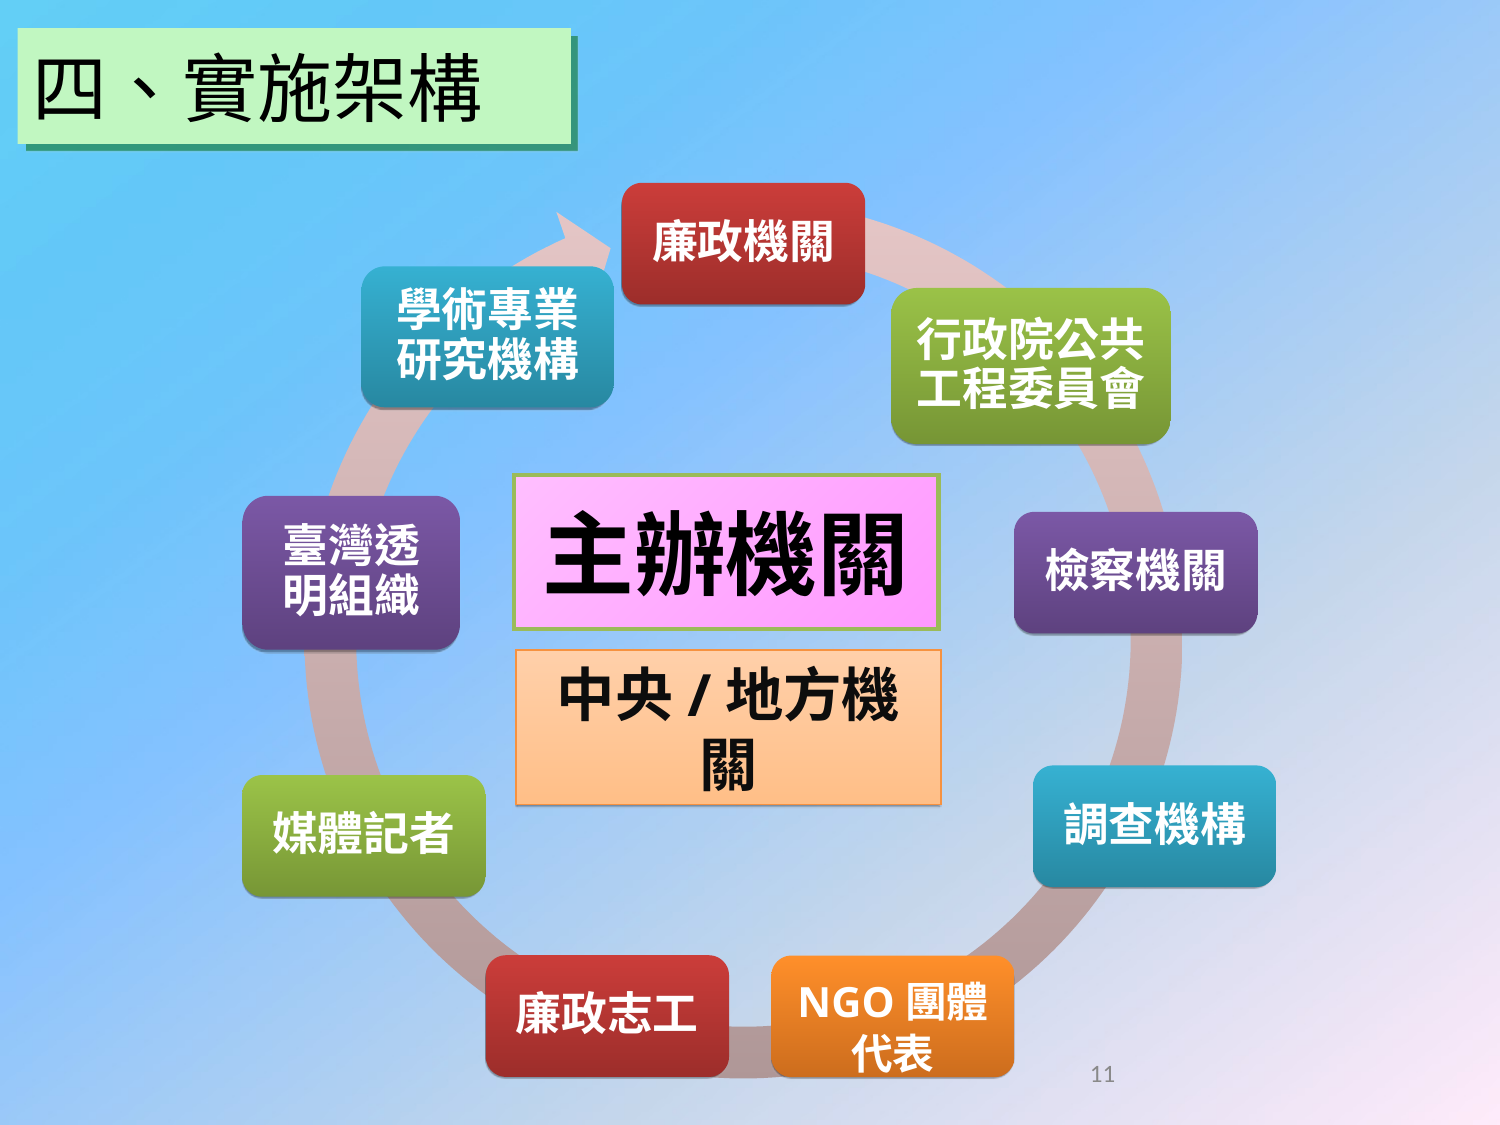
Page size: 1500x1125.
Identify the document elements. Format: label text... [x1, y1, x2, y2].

text_box 廉政志工 [485, 955, 730, 1077]
text_box 中央/地方機關 [515, 650, 941, 805]
text_box 媒體記者 [242, 775, 486, 897]
text_box [866, 217, 1006, 289]
text_box 學術專業研究機構 [361, 266, 614, 408]
text_box 臺灣透明組織 [242, 495, 461, 650]
text_box 廉政機關 [621, 182, 866, 305]
text_box [707, 1025, 785, 1079]
text_box [328, 404, 433, 495]
text_box 調查機構 [1033, 765, 1277, 888]
text_box 四、實施架構 [17, 28, 571, 144]
text_box [967, 885, 1106, 985]
text_box [304, 650, 381, 775]
text_box [512, 211, 611, 270]
text_box [1109, 634, 1183, 765]
text_box [387, 897, 519, 995]
text_box 行政院公共工程委員會 [891, 287, 1171, 445]
text_box [1078, 445, 1164, 511]
text_box 檢察機關 [1014, 511, 1258, 634]
title 主辦機關 [513, 474, 939, 630]
text_box NGO團體代表 [771, 955, 1015, 1078]
text_box [1074, 1042, 1426, 1103]
